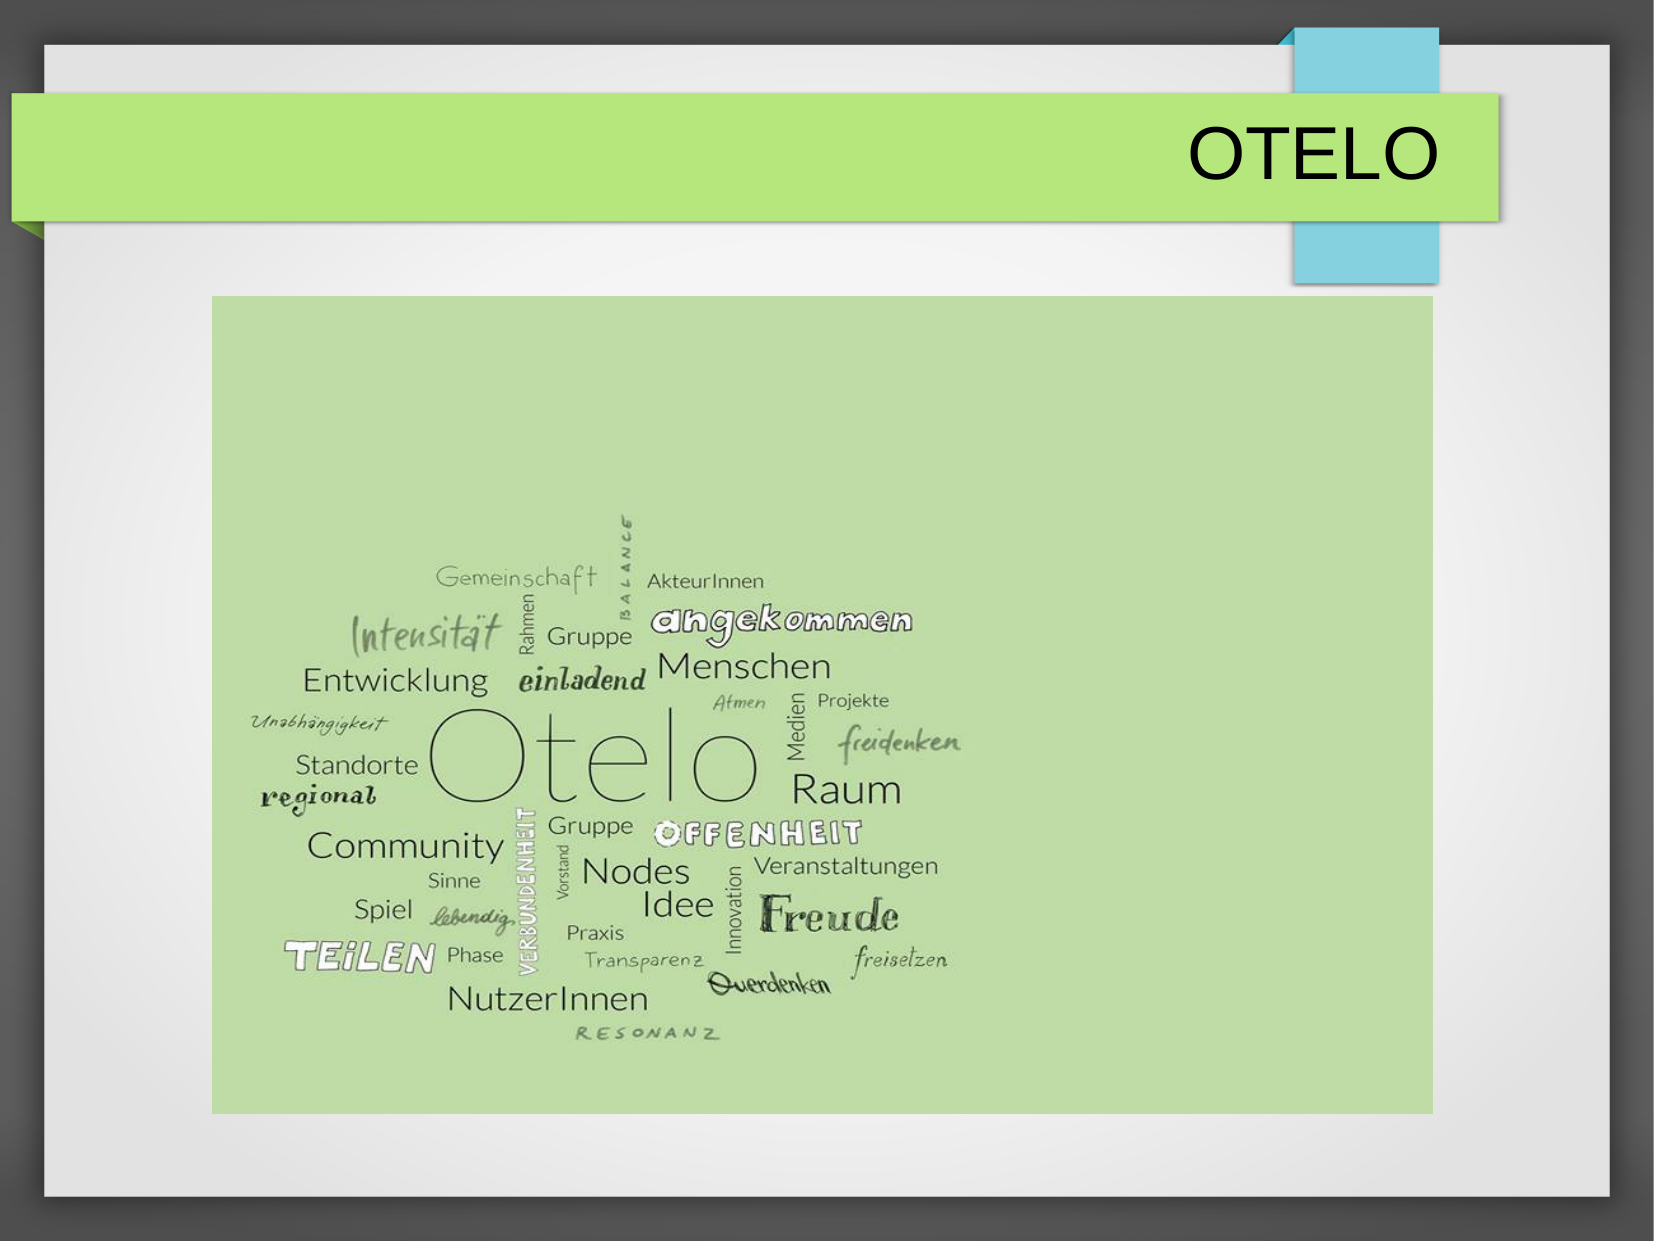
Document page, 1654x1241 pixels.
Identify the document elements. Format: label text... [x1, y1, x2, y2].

title OTELO [259, 94, 1441, 213]
picture [0, 0, 1654, 1241]
